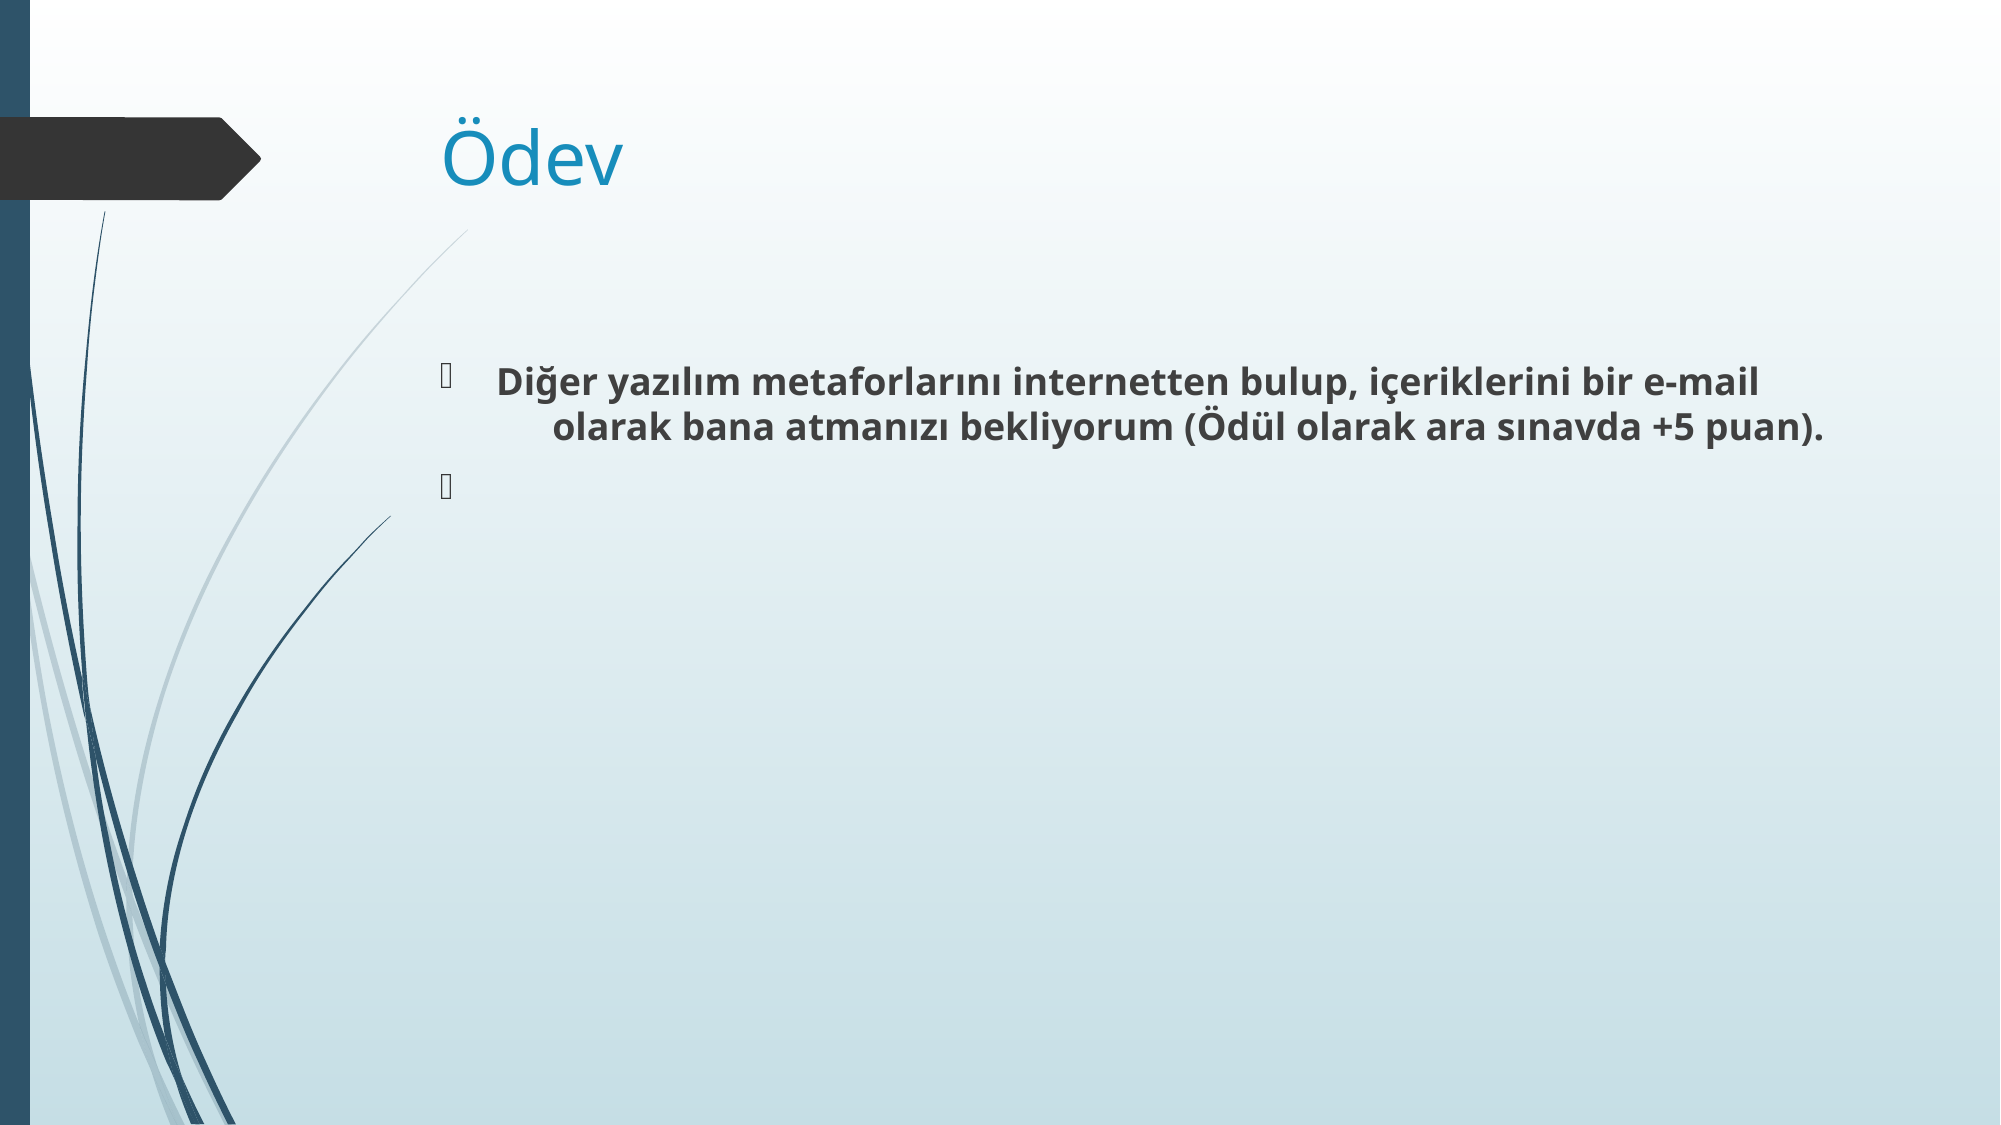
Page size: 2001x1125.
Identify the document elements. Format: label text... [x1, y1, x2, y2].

list Diğer yazılım metaforlarını internetten bulup, içeriklerini bir e-mail olarak bana atmanızı bekliyorum (Ödül olarak ara sınavda +5 puan). [424, 350, 1888, 970]
title Ödev [425, 102, 1888, 313]
